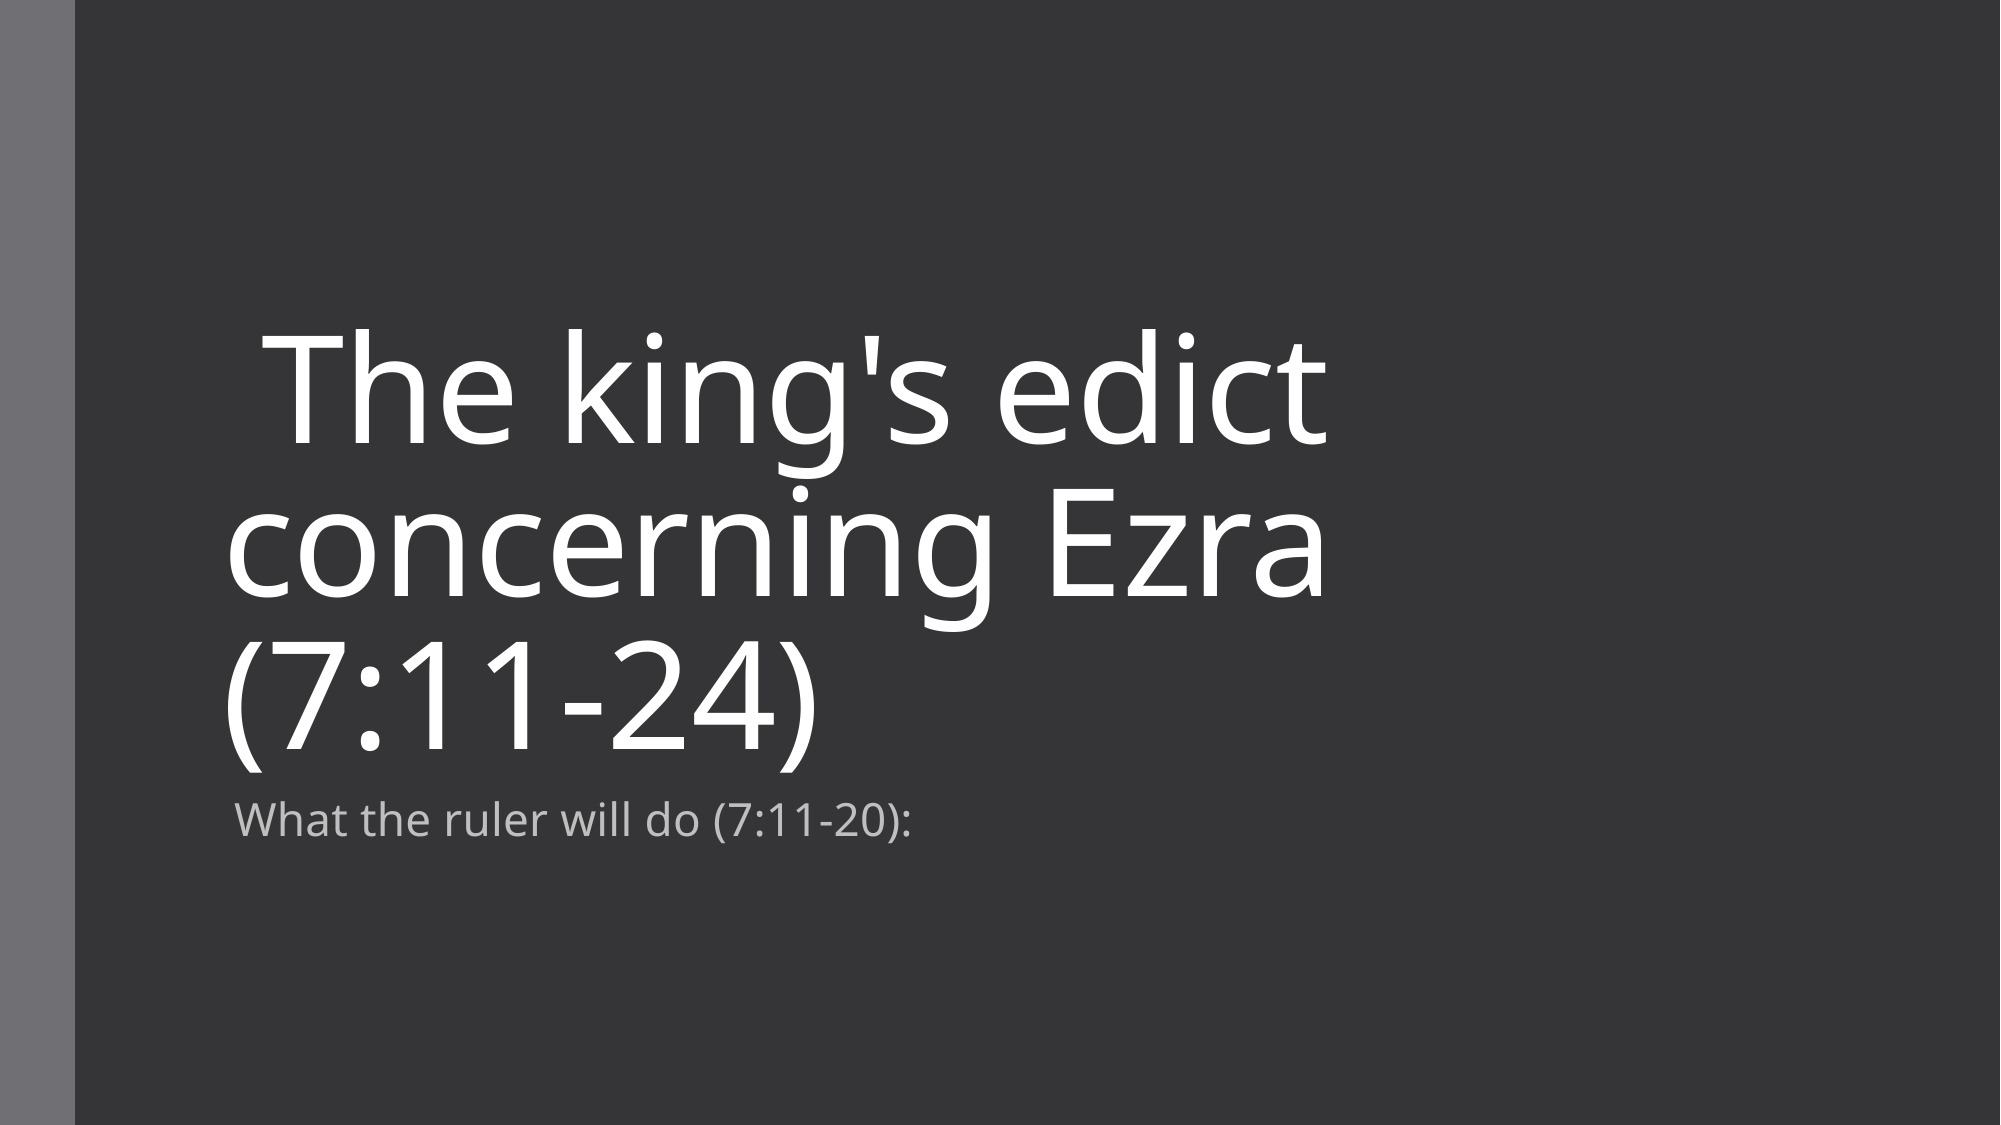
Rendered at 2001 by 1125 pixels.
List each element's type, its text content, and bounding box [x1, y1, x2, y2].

title The king's edict concerning Ezra (7:11-24) [206, 124, 1752, 787]
subtitle What the ruler will do (7:11-20): [206, 787, 1752, 1066]
